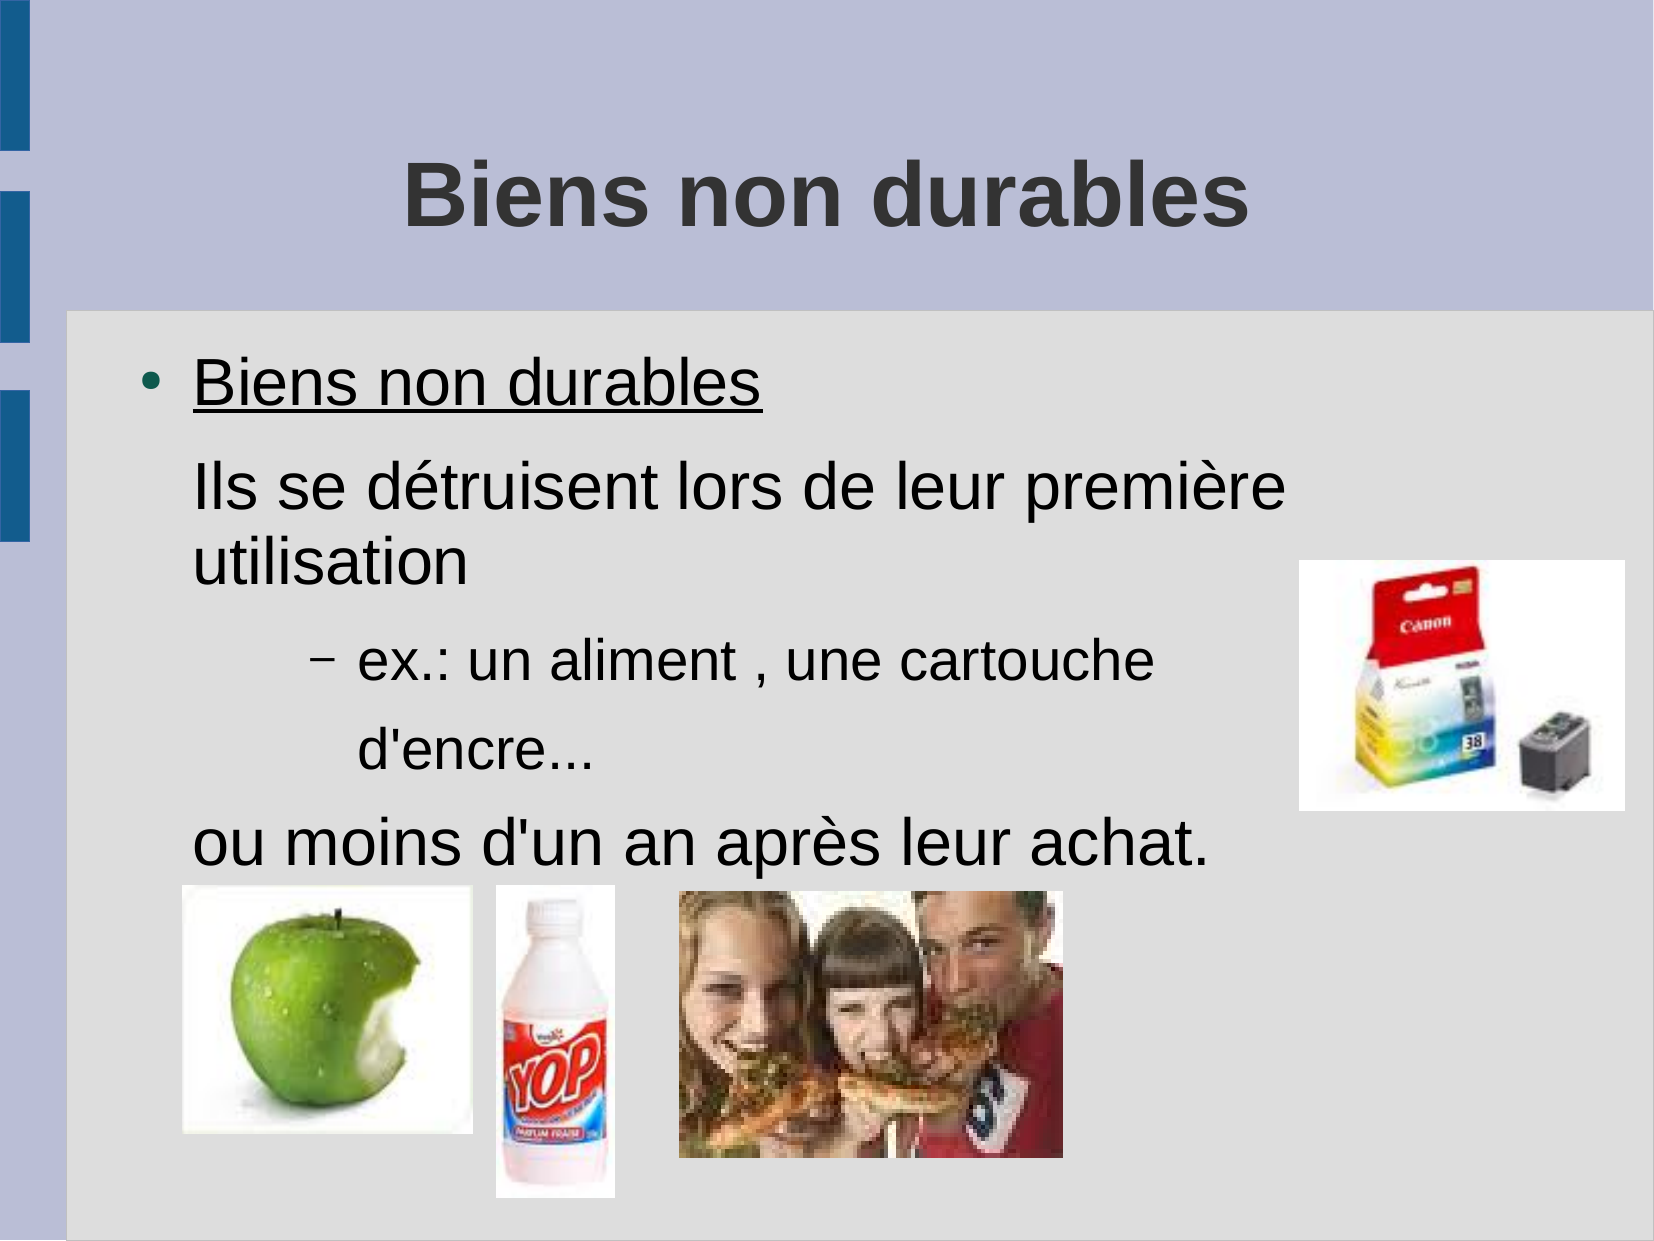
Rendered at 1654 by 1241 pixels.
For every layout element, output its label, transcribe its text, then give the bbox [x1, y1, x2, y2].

title Biens non durables [121, 91, 1534, 299]
list Biens non durables Ils se détruisent lors de leur première utilisation ex.: un aliment , une cartouche d'encre... ou moins d'un an après leur achat. [121, 344, 1534, 1127]
picture [1299, 560, 1625, 811]
picture [679, 891, 1063, 1158]
picture [496, 885, 615, 1198]
picture [182, 885, 473, 1134]
